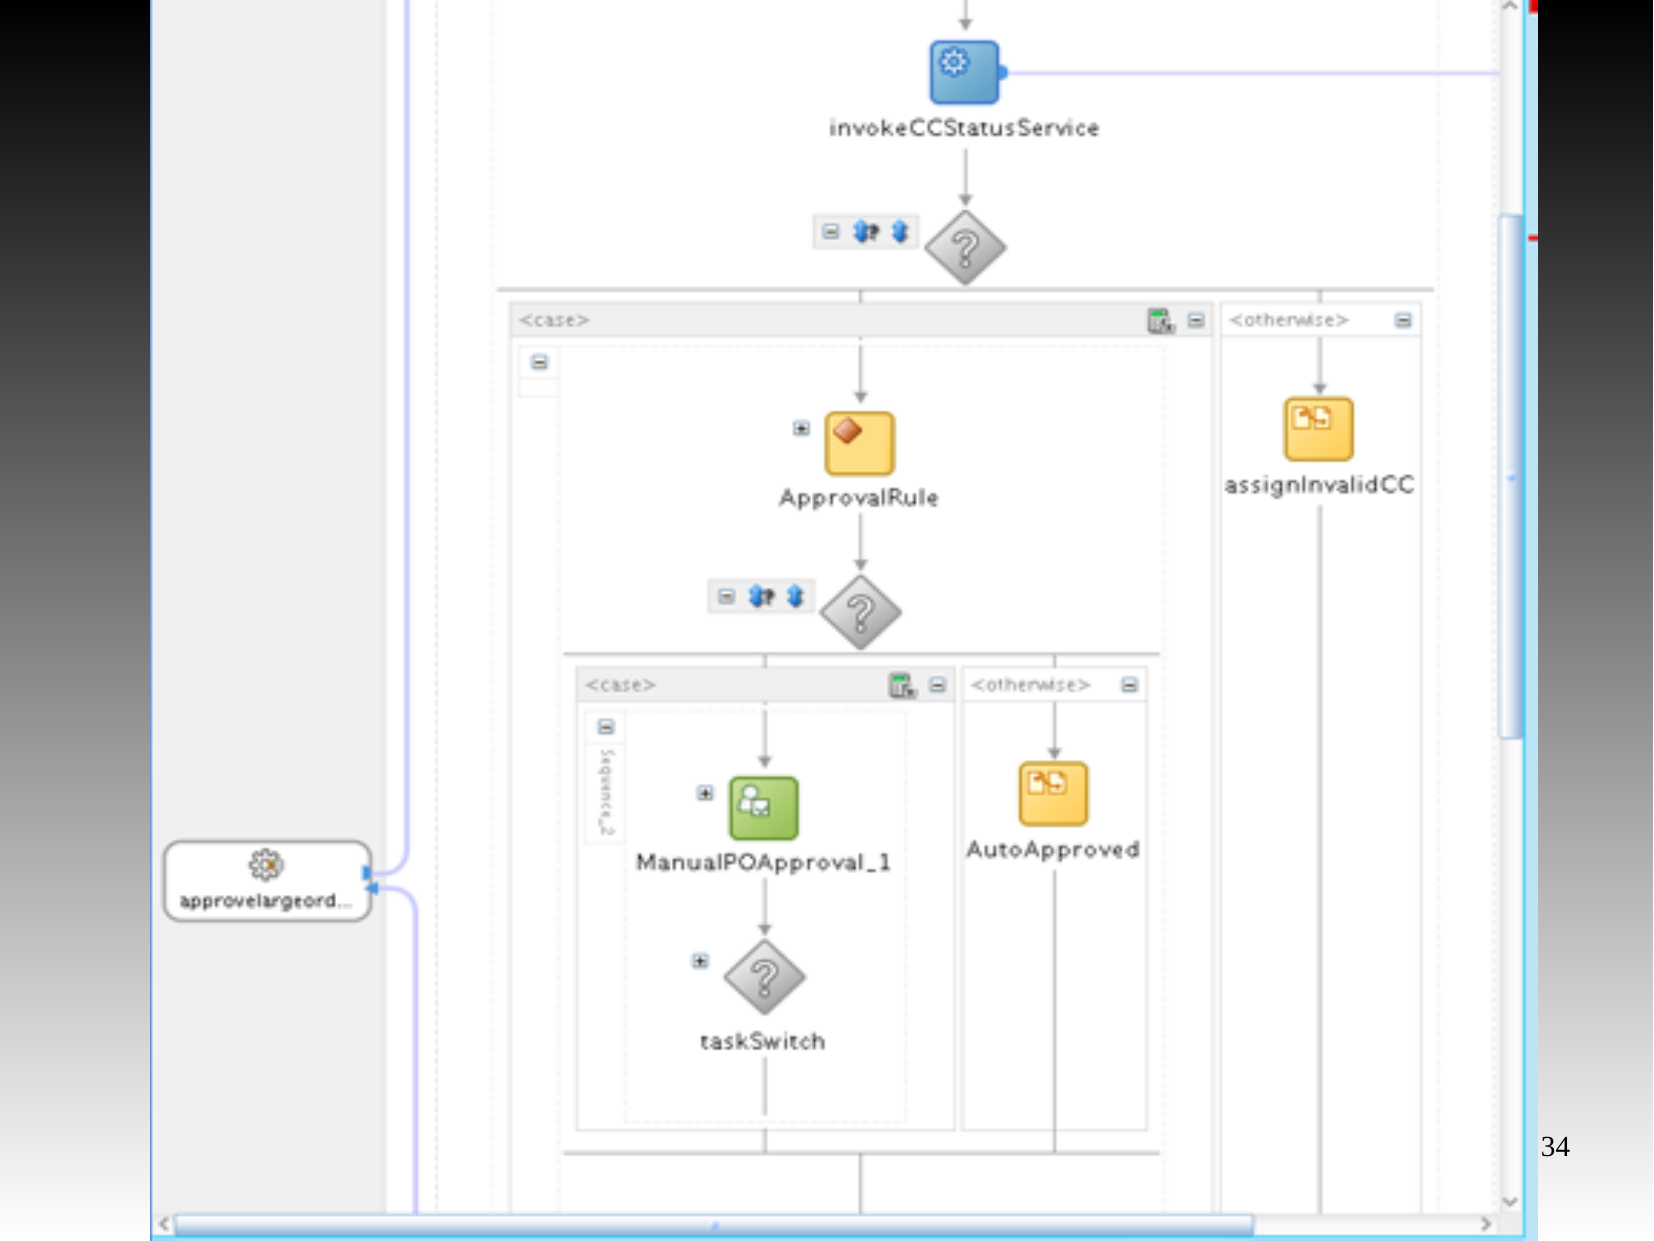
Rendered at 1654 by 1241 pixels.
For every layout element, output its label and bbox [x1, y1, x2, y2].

picture [150, 0, 1538, 1241]
